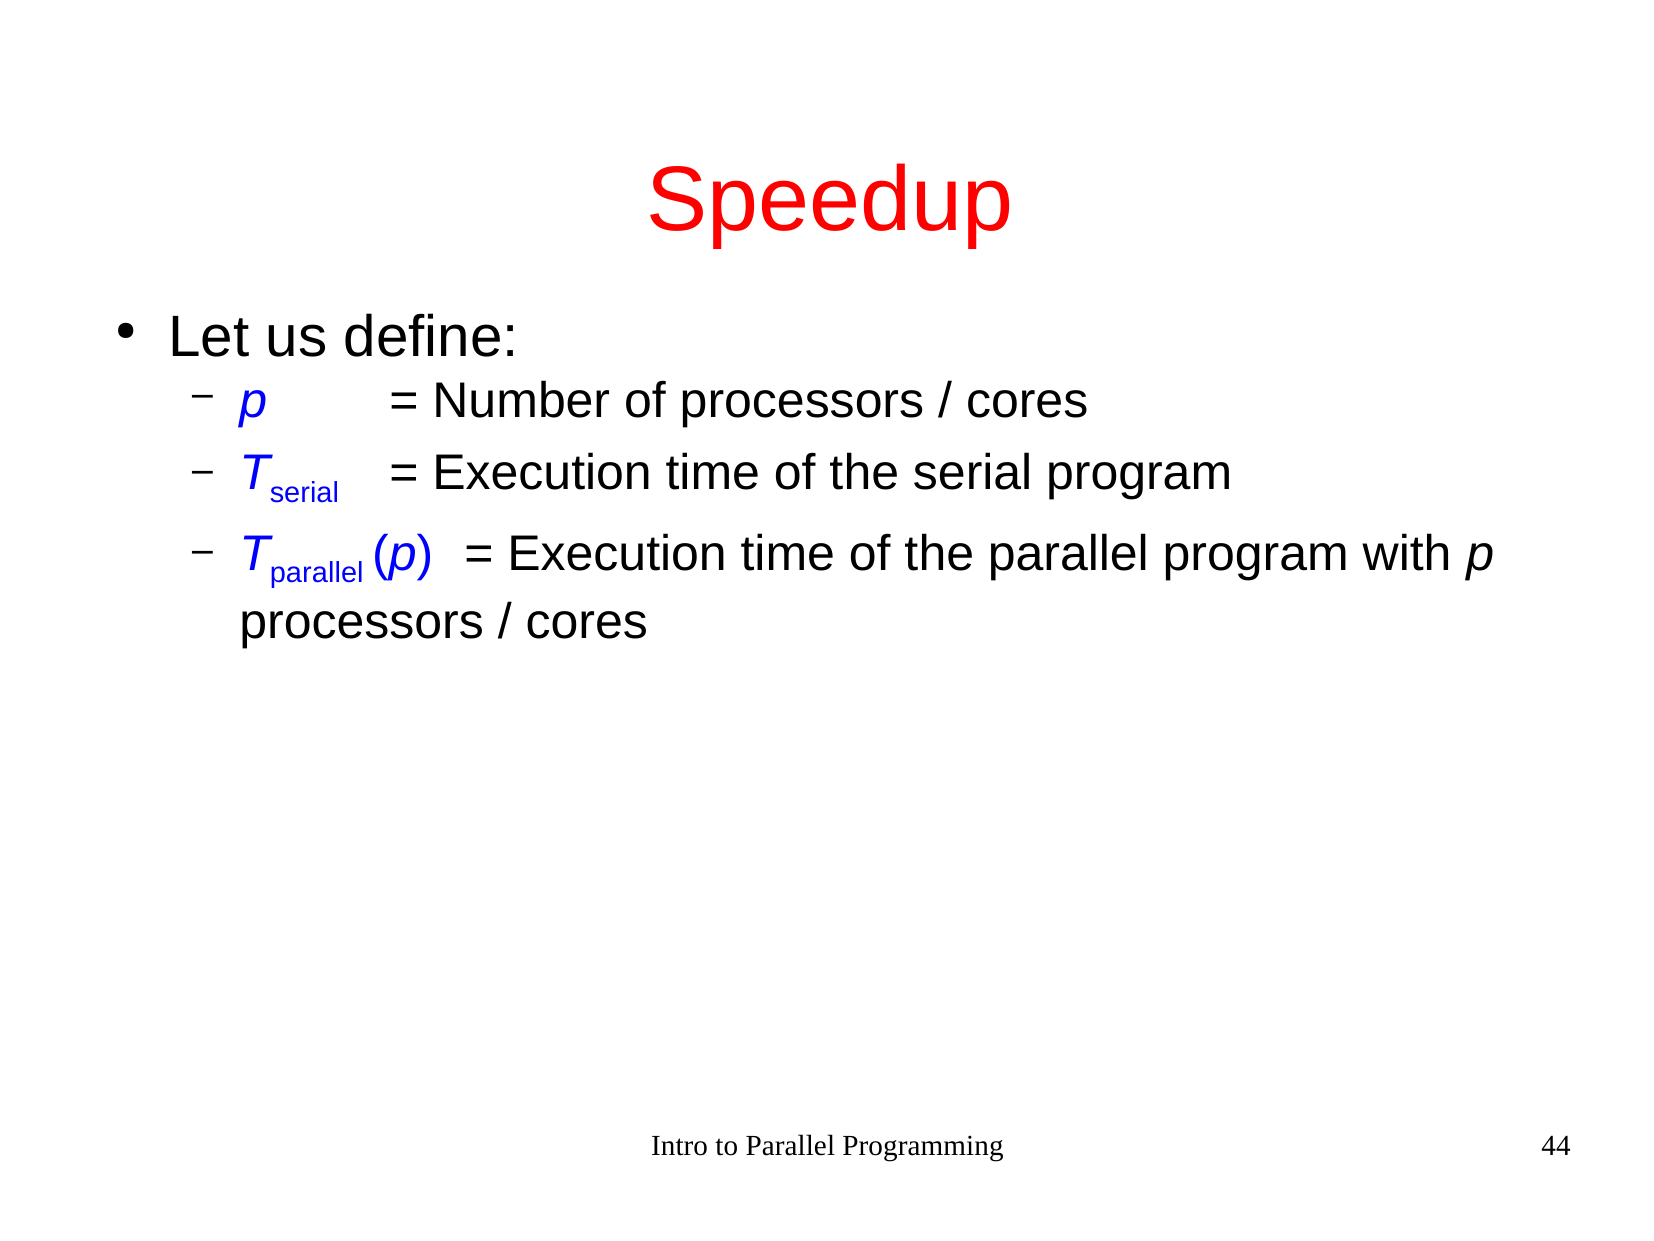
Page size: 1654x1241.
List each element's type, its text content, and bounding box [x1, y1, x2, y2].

title Speedup [82, 49, 1571, 257]
list Let us define: p = Number of processors / cores Tserial = Execution time of the serial program Tparallel (p) = Execution time of the parallel program with p processors / cores [82, 290, 1571, 1109]
